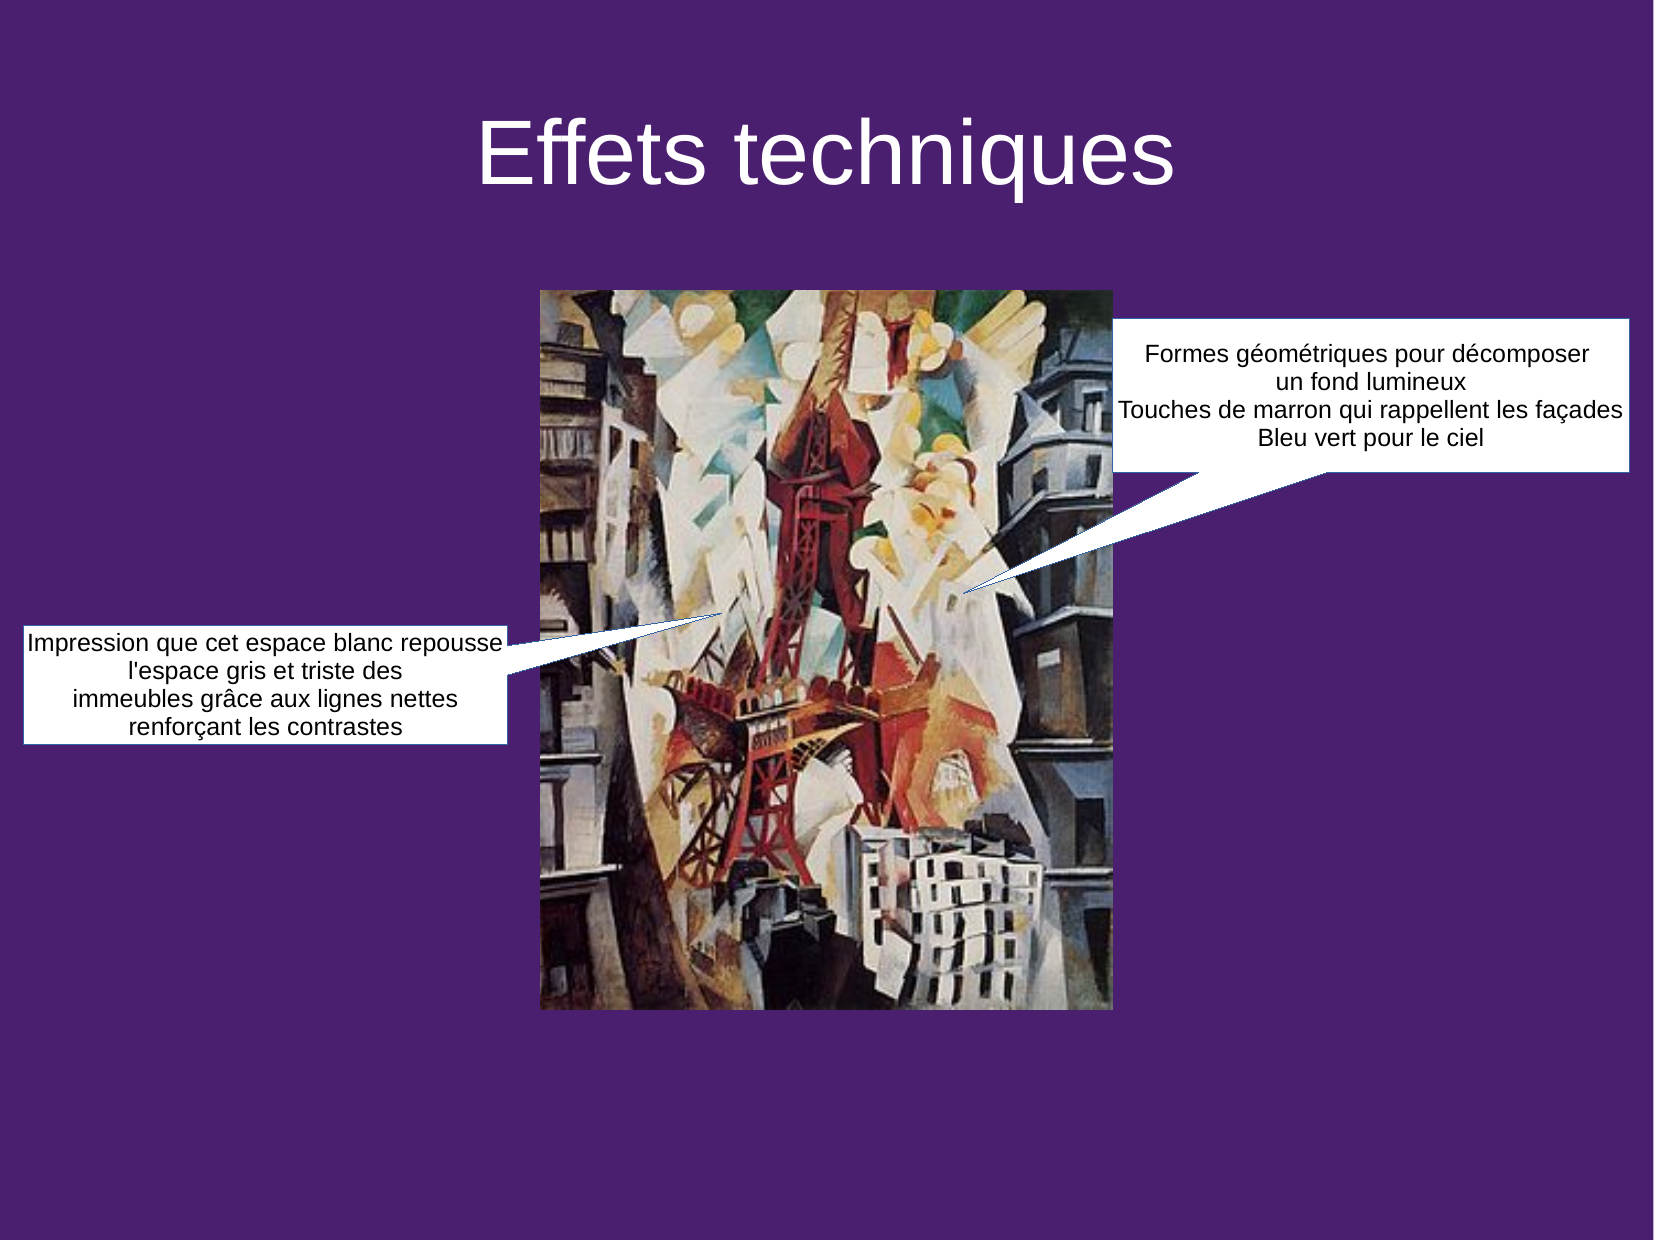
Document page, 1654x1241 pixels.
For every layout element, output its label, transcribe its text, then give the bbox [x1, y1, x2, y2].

title Effets techniques [82, 49, 1571, 257]
text_box Formes géométriques pour décomposer un fond lumineux Touches de marron qui rappellent les façades Bleu vert pour le ciel [963, 318, 1630, 594]
picture [540, 290, 1113, 1010]
text_box Impression que cet espace blanc repousse l'espace gris et triste des immeubles grâce aux lignes nettes renforçant les contrastes [23, 613, 722, 745]
